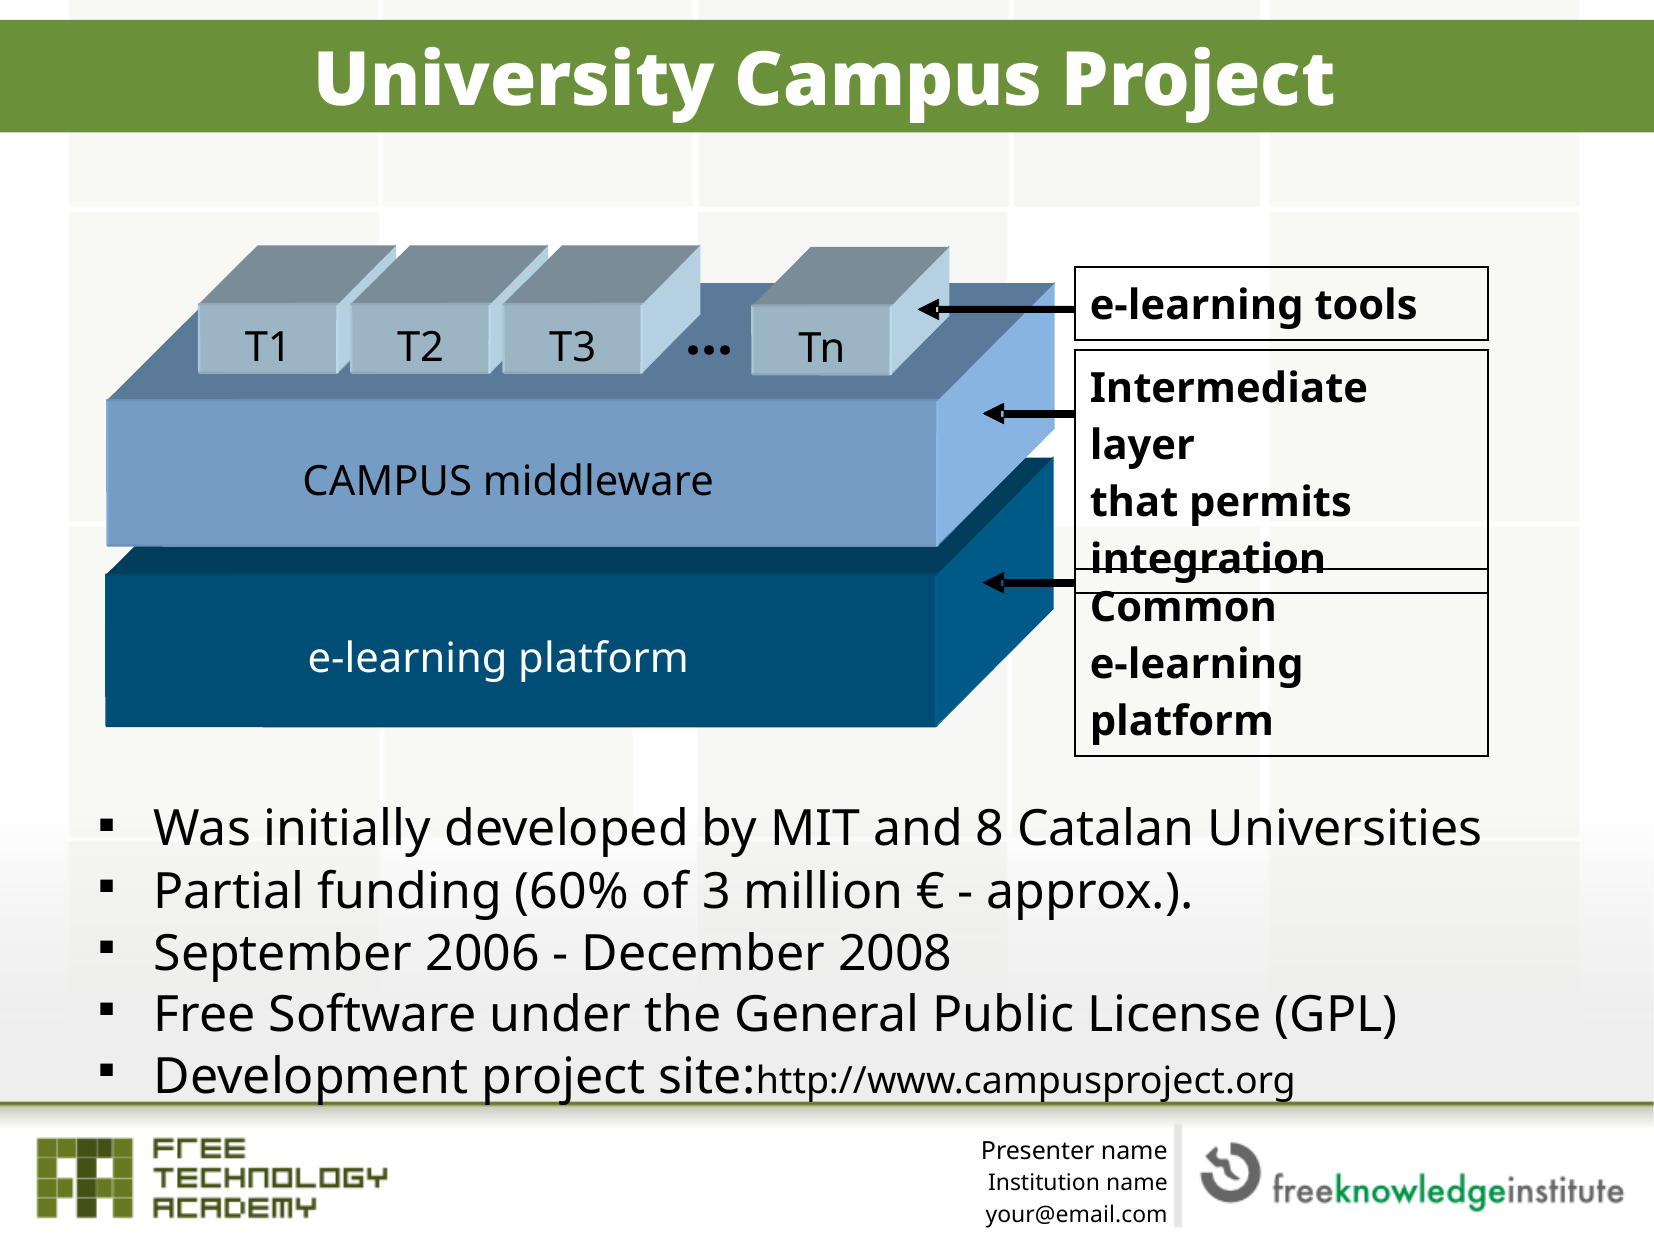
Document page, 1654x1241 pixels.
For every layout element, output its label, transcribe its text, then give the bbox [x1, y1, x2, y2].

text_box [200, 245, 394, 302]
text_box [107, 457, 1051, 573]
text_box T1 [244, 316, 293, 374]
text_box [108, 246, 1074, 543]
text_box [201, 306, 336, 371]
title University Campus Project [37, 32, 1613, 120]
text_box Common e-learning platform [1074, 569, 1489, 756]
text_box [938, 458, 1074, 723]
text_box [108, 576, 935, 725]
text_box [491, 245, 698, 370]
text_box ... [685, 294, 734, 371]
text_box [1043, 429, 1055, 441]
text_box e-learning platform [307, 628, 690, 686]
text_box Intermediate layer that permits integration [1074, 349, 1489, 569]
list Was initially developed by MIT and 8 Catalan Universities Partial funding (60% of 3 million € - approx.). September 2006 - December 2008 Free Software under the General Public License (GPL) Development project site:http://www.campusproject.org [82, 791, 1654, 1060]
text_box [754, 307, 889, 373]
text_box e-learning tools [1074, 267, 1489, 340]
picture [162, 1061, 182, 1089]
text_box T2 [397, 316, 445, 374]
text_box [339, 245, 546, 370]
text_box T3 [549, 316, 597, 374]
picture [0, 0, 1654, 19]
text_box Tn [798, 317, 846, 376]
picture [0, 133, 1654, 1241]
text_box [353, 306, 488, 371]
text_box [505, 306, 640, 371]
text_box [109, 402, 936, 544]
text_box CAMPUS middleware [302, 450, 715, 508]
